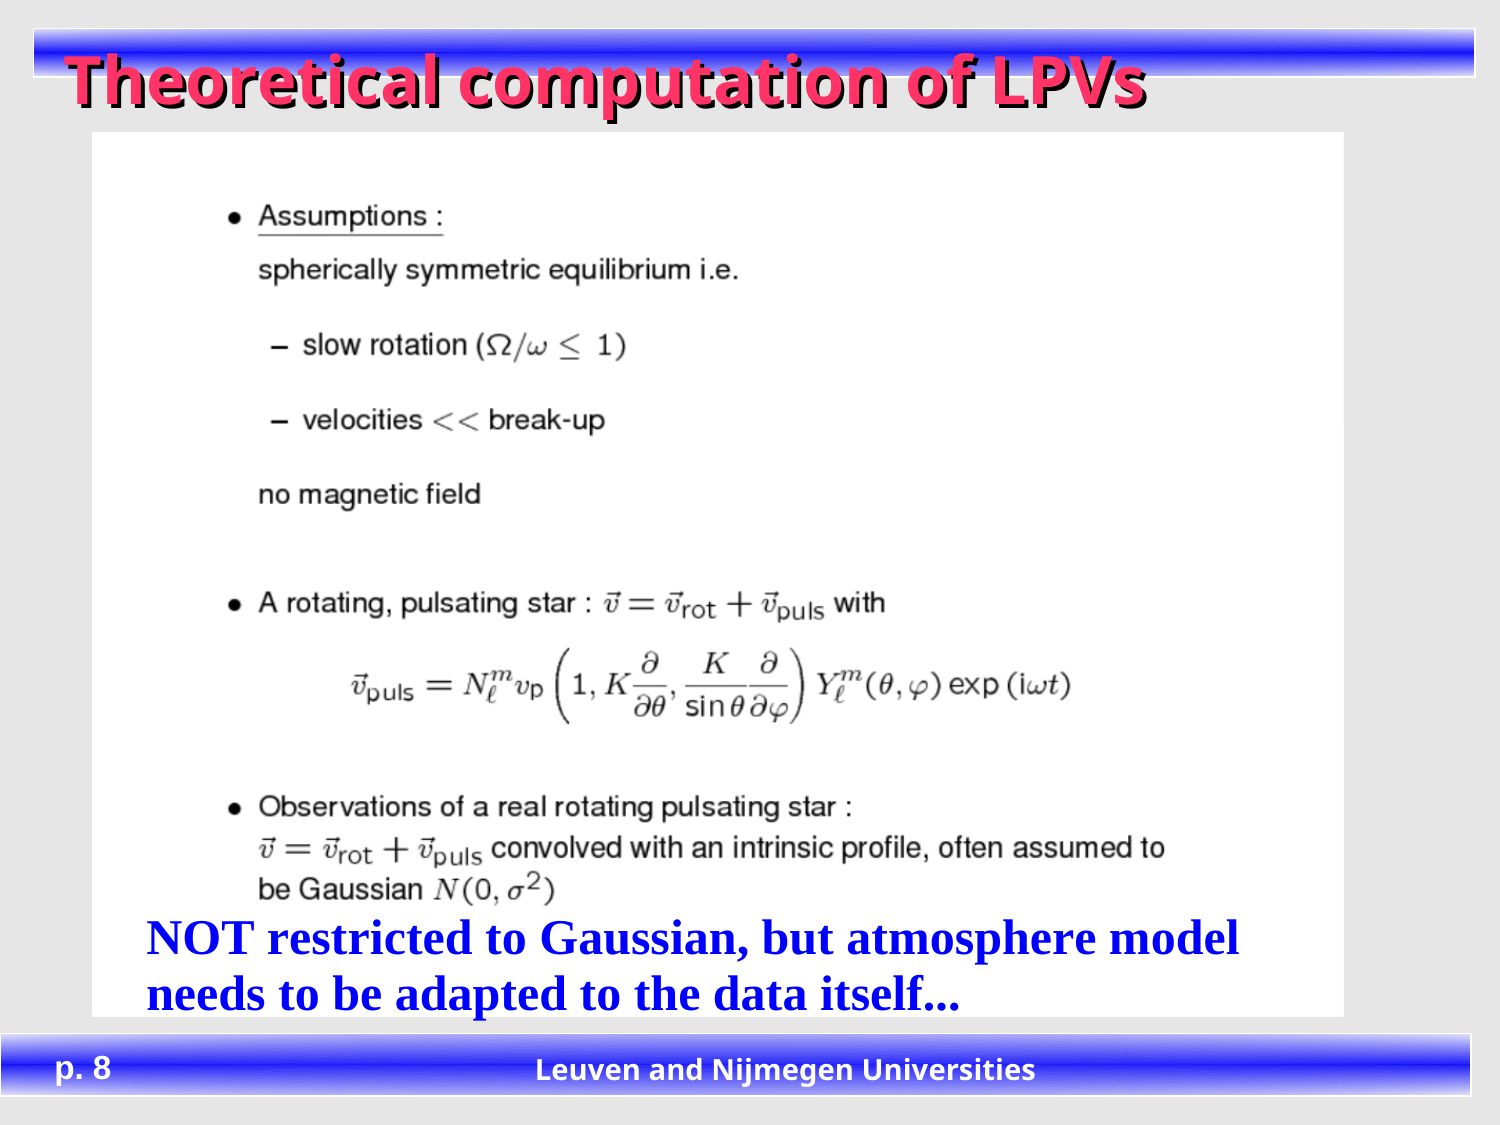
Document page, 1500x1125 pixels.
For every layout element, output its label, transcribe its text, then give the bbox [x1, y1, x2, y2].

picture [91, 131, 1344, 1017]
title Moment method: Briquet & Aerts (2003) [1034, 1070, 1470, 1074]
title Moment method: Briquet & Aerts (2003) [107, 1055, 1470, 1059]
text_box NOT restricted to Gaussian, but atmosphere model needs to be adapted to the data itself... [146, 910, 1332, 1021]
title Theoretical computation of LPVs [64, 20, 1500, 137]
